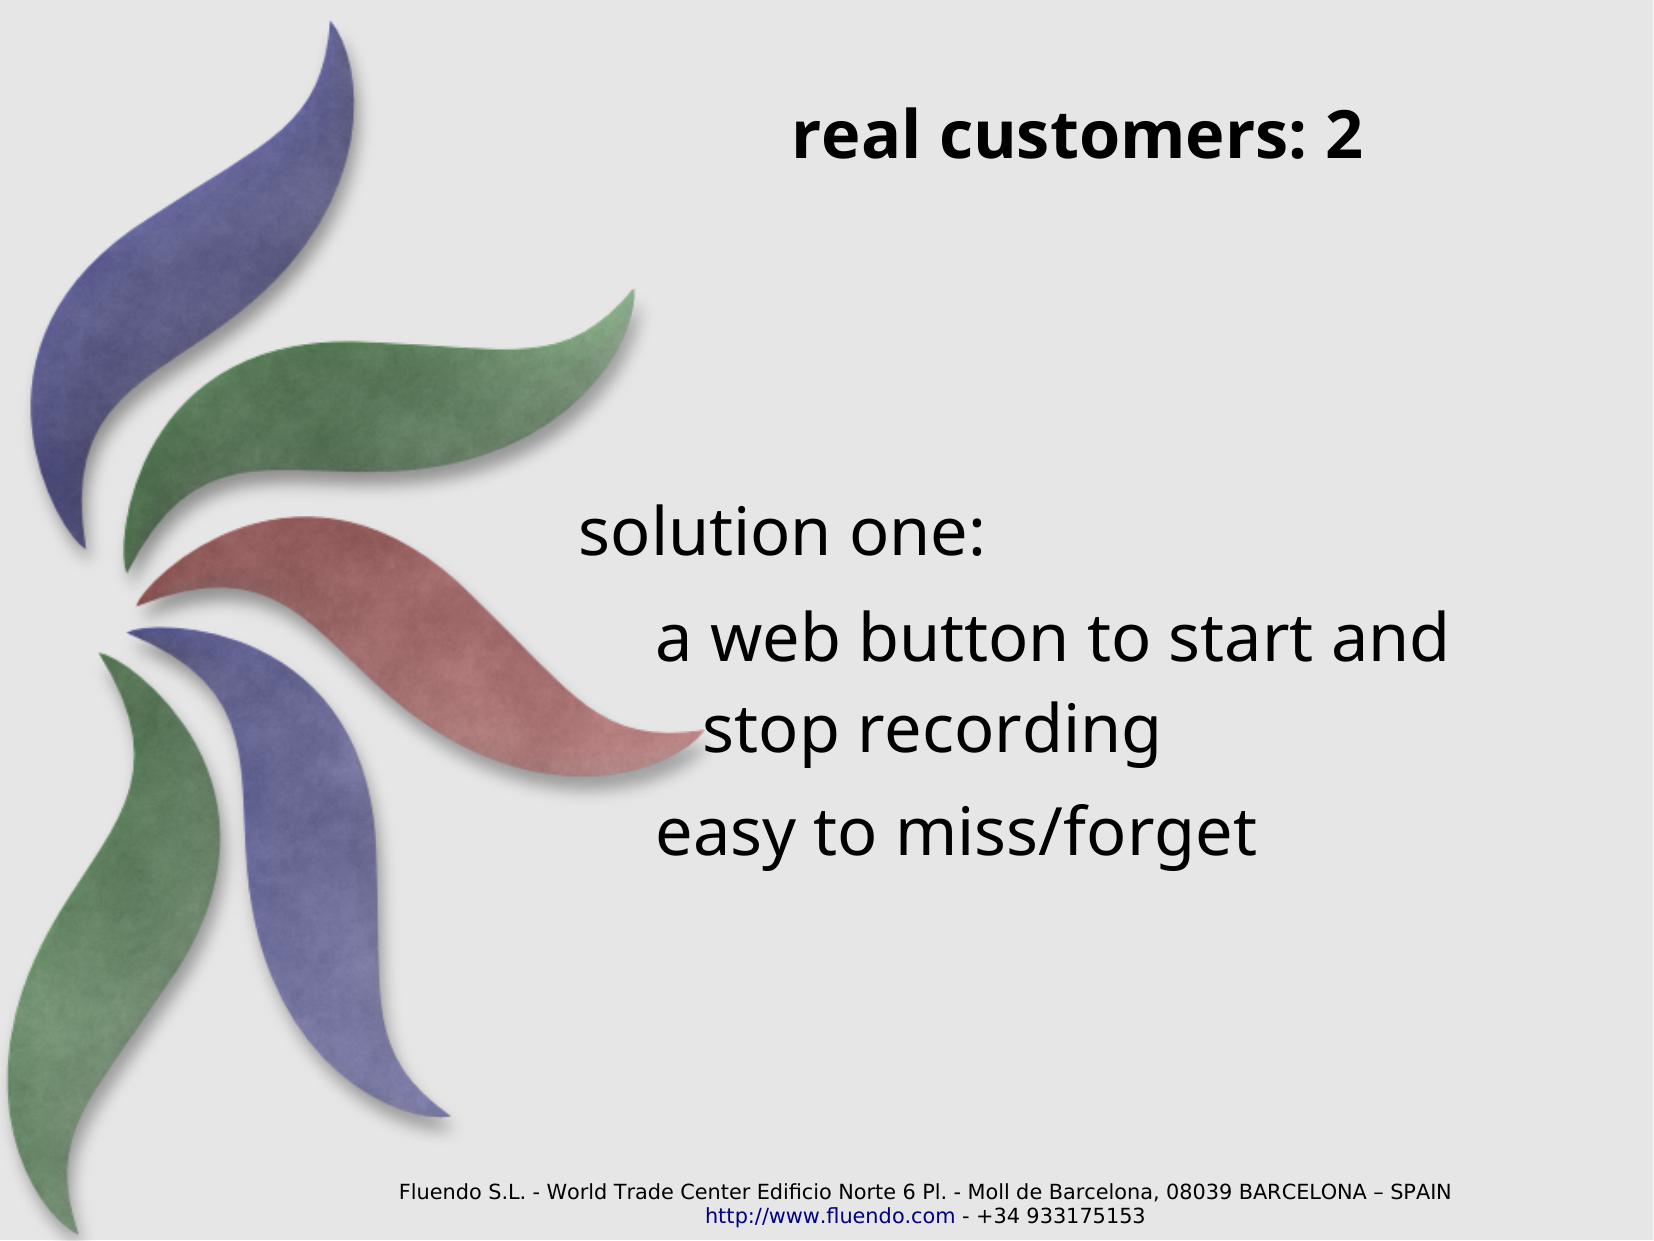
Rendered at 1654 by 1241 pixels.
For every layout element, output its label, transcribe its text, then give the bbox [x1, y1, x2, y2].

list solution one: a web button to start and stop recording easy to miss/forget [560, 236, 1595, 1123]
picture [0, 0, 711, 1241]
title real customers: 2 [560, 58, 1595, 207]
